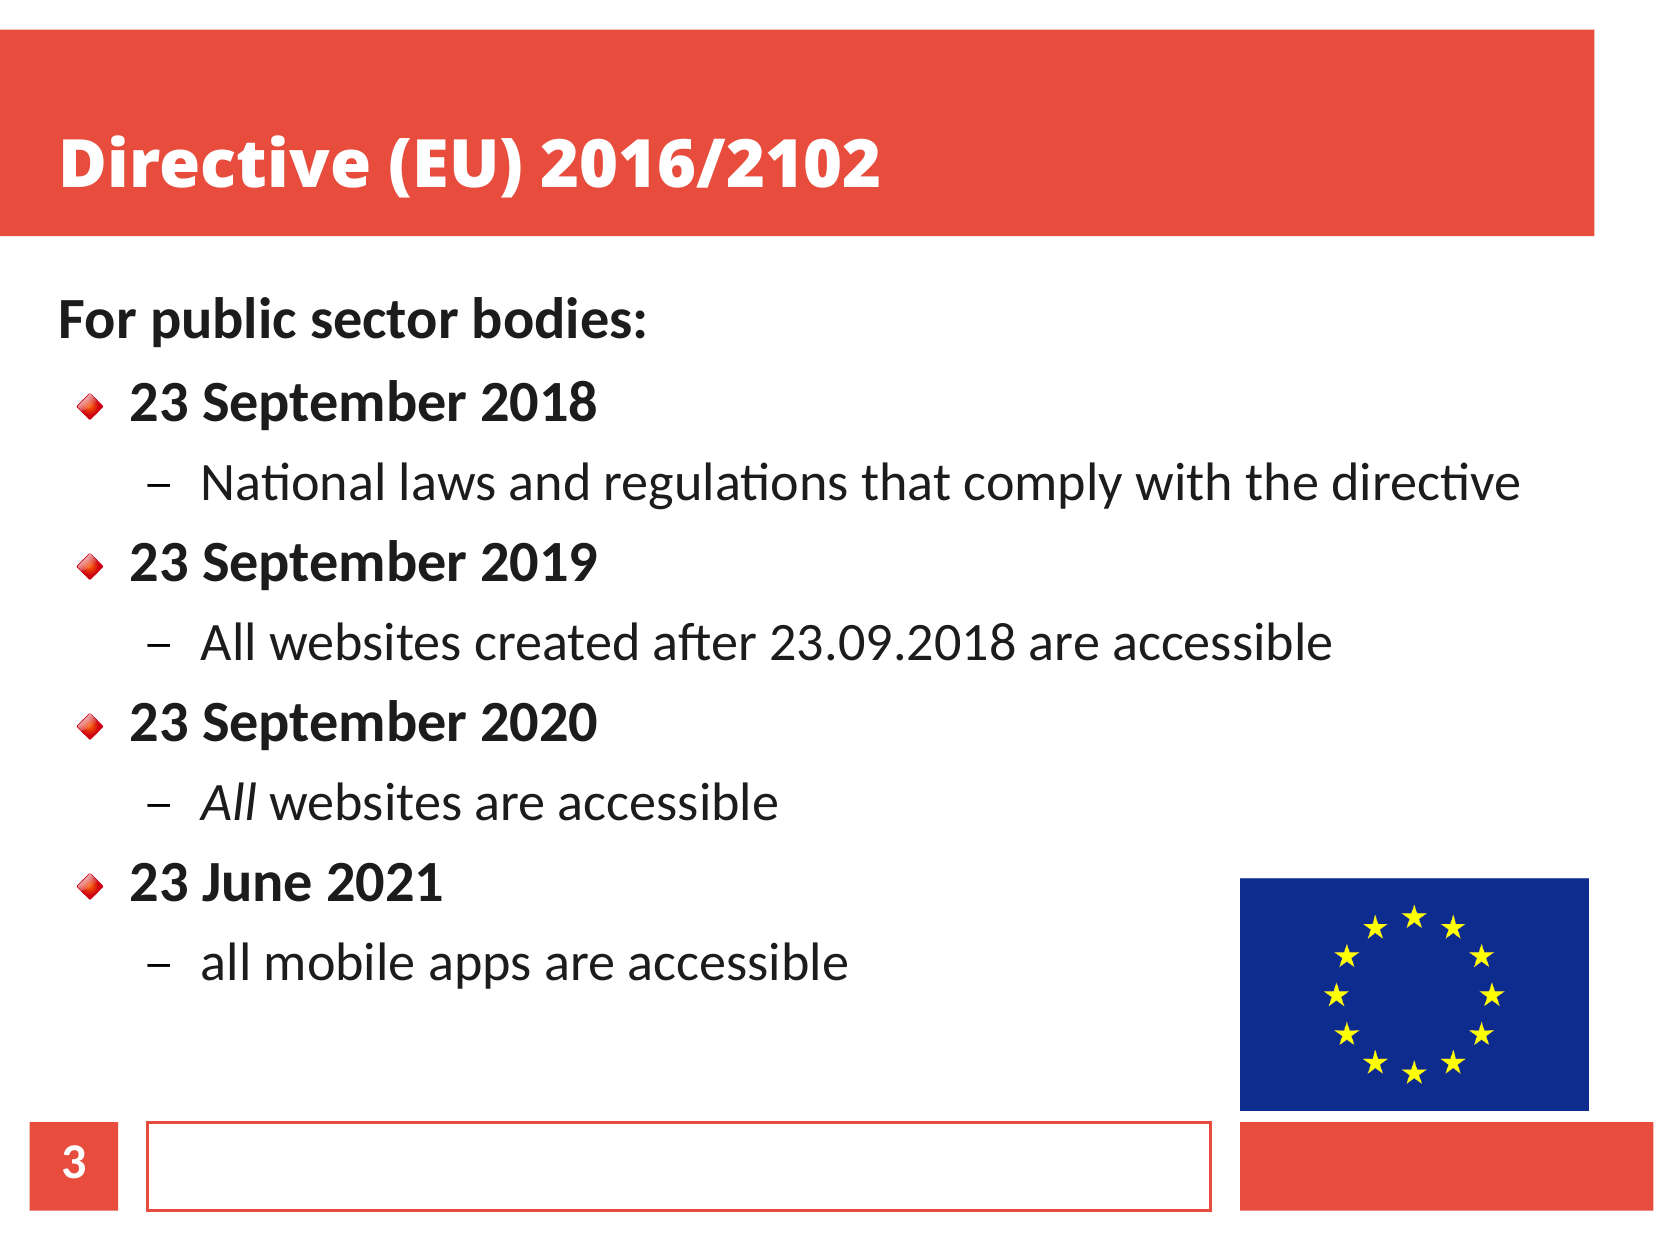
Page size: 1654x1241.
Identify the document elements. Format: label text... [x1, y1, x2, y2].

list For public sector bodies: 23 September 2018 National laws and regulations that comply with the directive 23 September 2019 All websites created after 23.09.2018 are accessible 23 September 2020 All websites are accessible 23 June 2021 all mobile apps are accessible [59, 295, 1565, 1093]
title Directive (EU) 2016/2102 [59, 59, 1595, 207]
picture [1240, 878, 1589, 1111]
